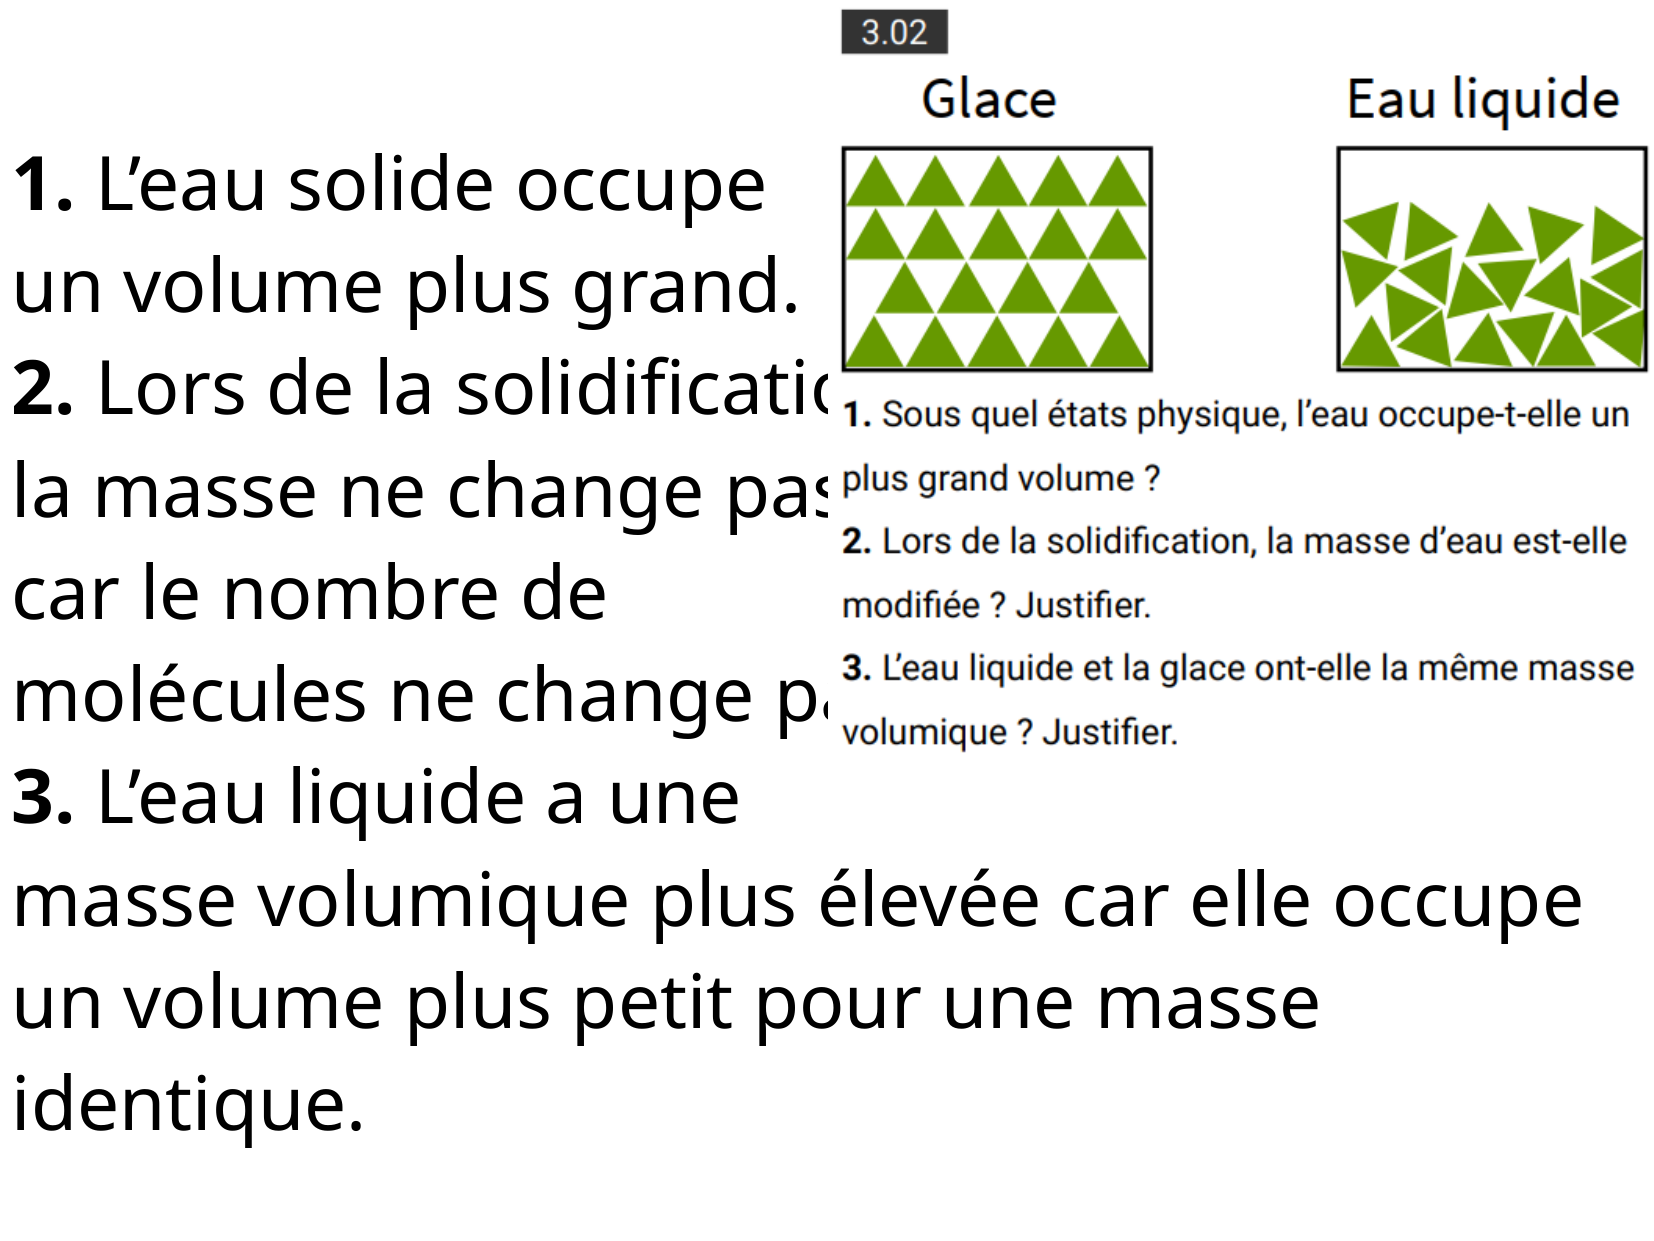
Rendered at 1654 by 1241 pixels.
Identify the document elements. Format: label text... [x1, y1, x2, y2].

subtitle 1. L’eau solide occupe un volume plus grand. 2. Lors de la solidification la masse ne change pas, car le nombre de molécules ne change pas. 3. L’eau liquide a une masse volumique plus élevée car elle occupe un volume plus petit pour une masse identique. [11, 129, 1642, 1229]
picture [828, 0, 1654, 768]
